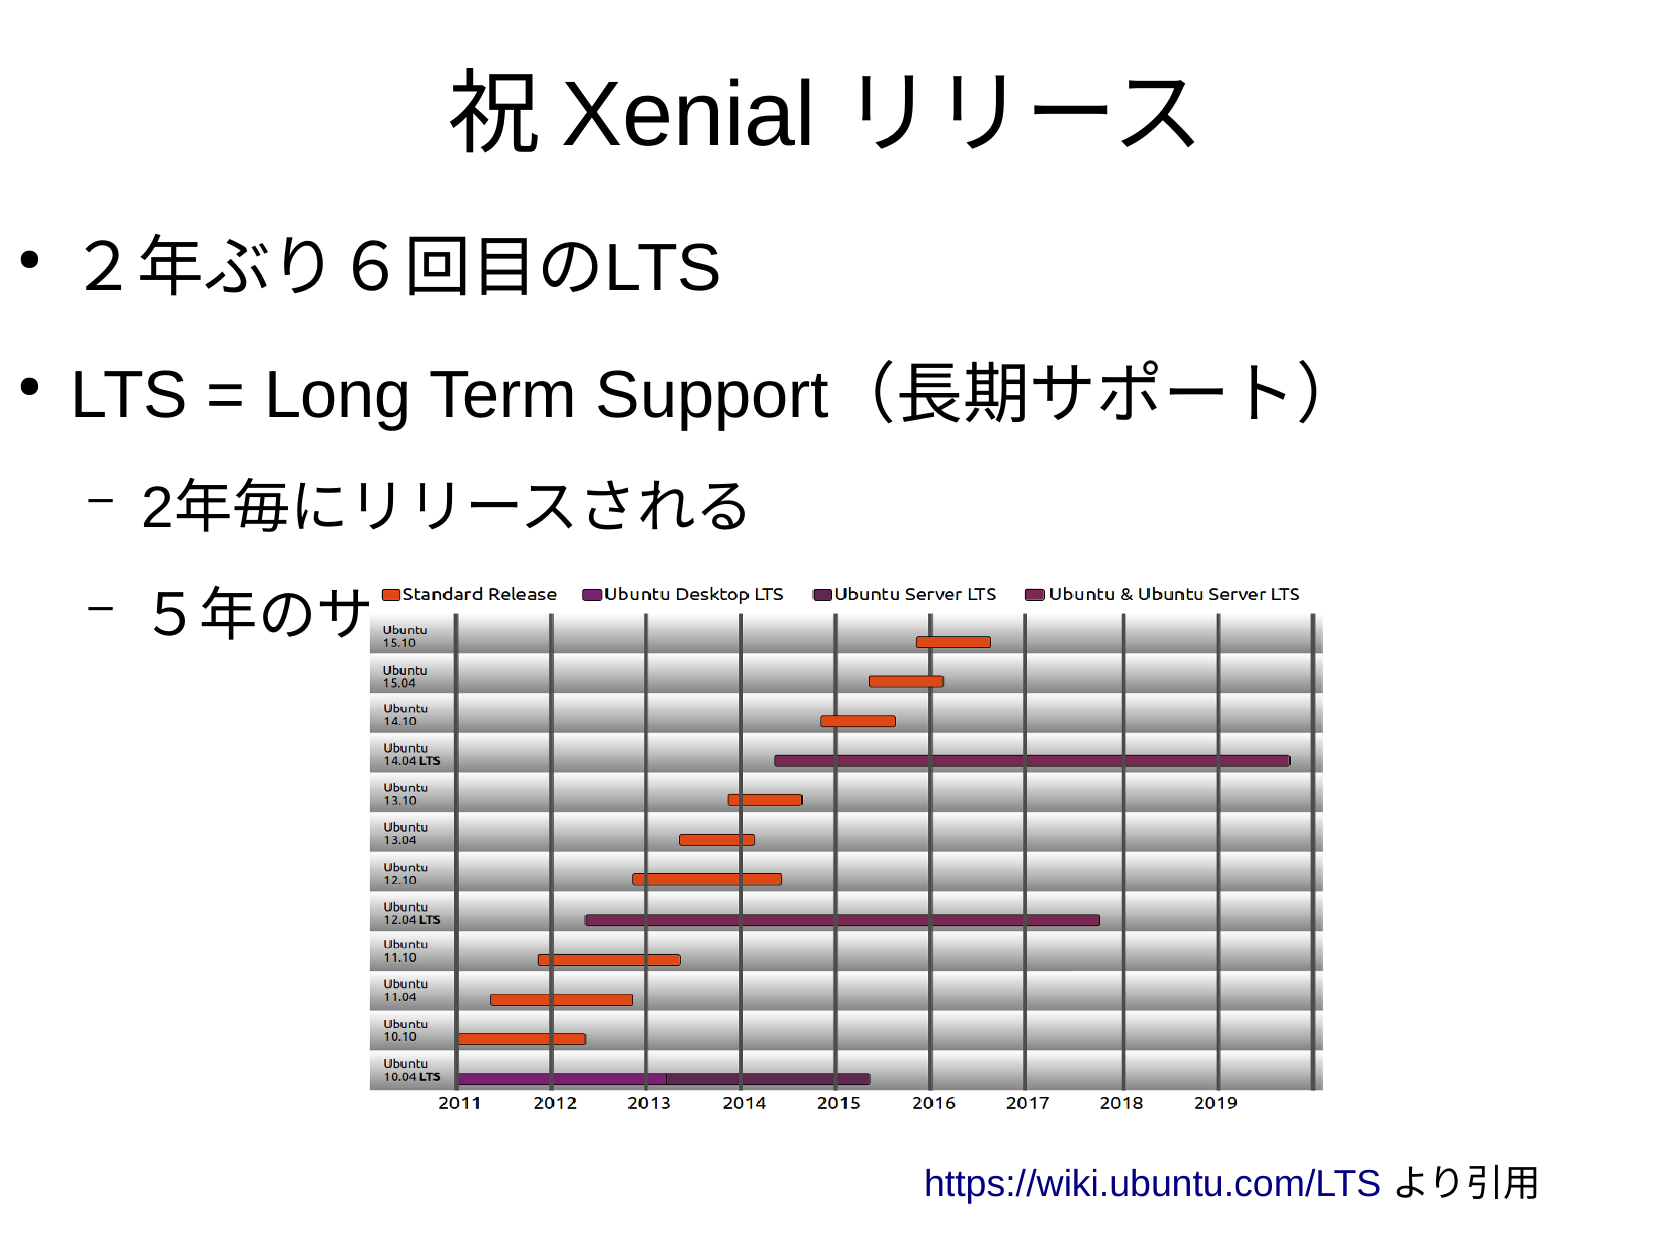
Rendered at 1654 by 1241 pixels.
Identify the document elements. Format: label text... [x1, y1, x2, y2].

title 祝 Xenial リリース [0, 2, 1654, 210]
text_box https://wiki.ubuntu.com/LTS より引用 [909, 1145, 1543, 1203]
list ２年ぶり６回目のLTS LTS = Long Term Support（長期サポート） 2年毎にリリースされる ５年のサポートがある [0, 213, 1642, 1178]
picture [369, 566, 1323, 1123]
